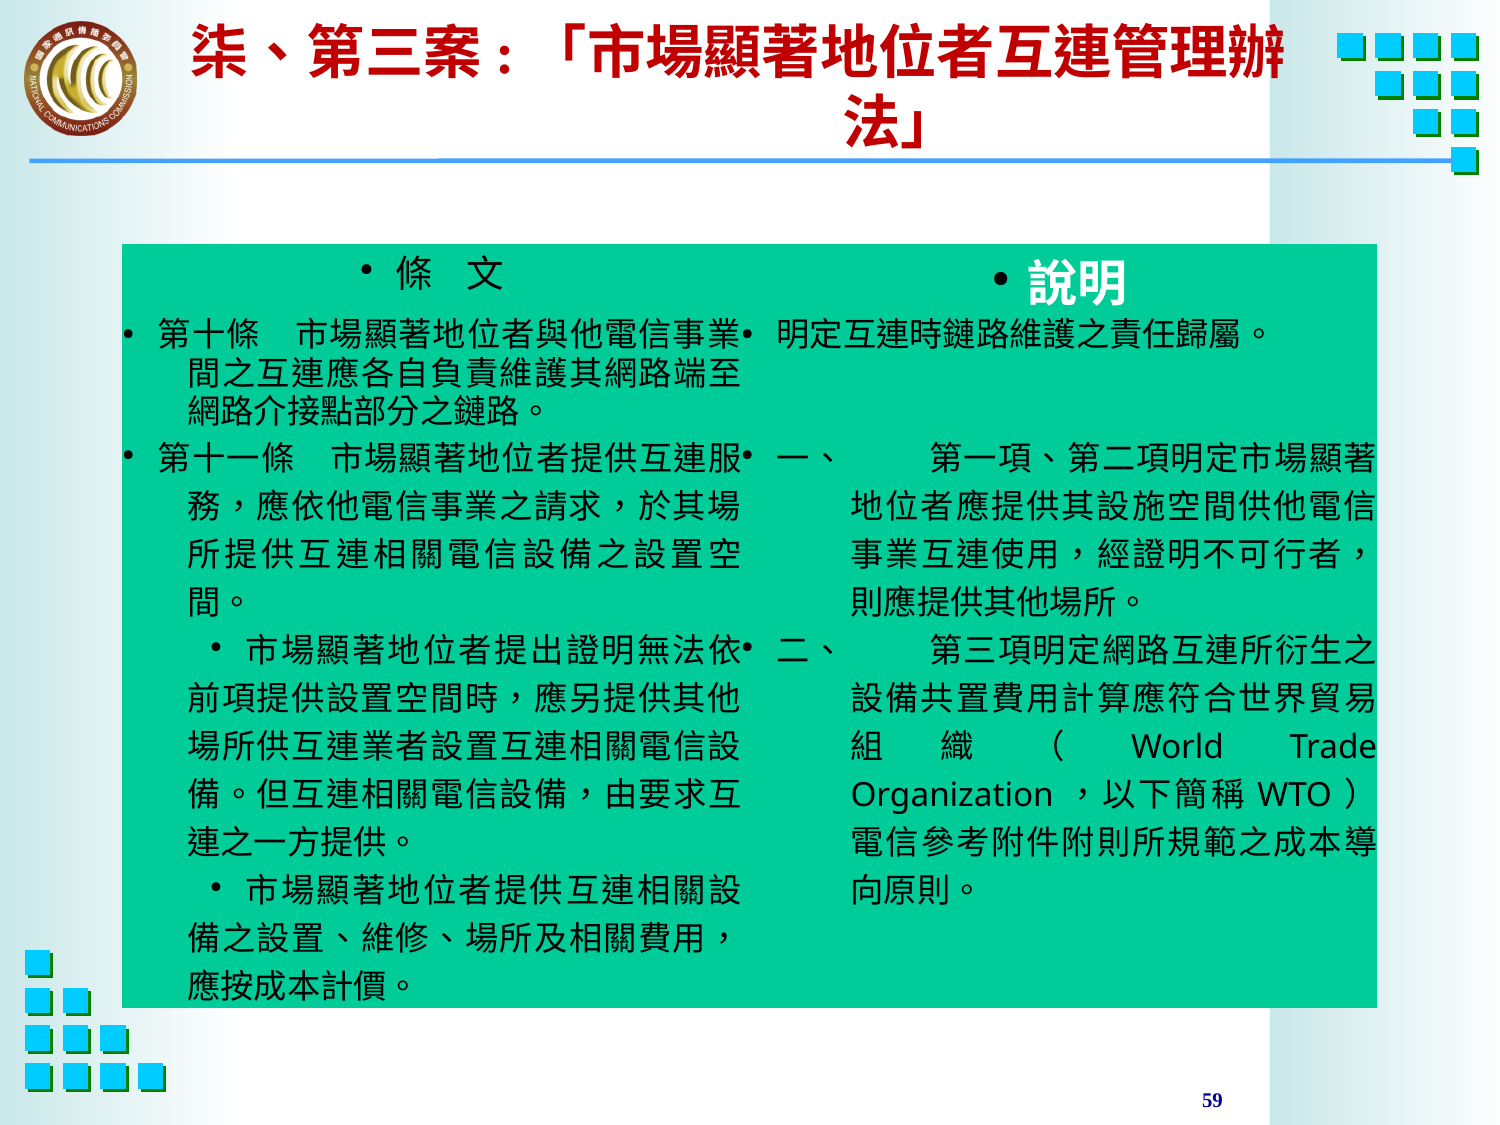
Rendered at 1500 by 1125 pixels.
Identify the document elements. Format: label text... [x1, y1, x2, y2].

table_cell 第十條 市場顯著地位者與他電信事業間之互連應各自負責維護其網路端至網路介接點部分之鏈路。 [122, 316, 741, 432]
table_cell 第十一條 市場顯著地位者提供互連服務，應依他電信事業之請求，於其場所提供互連相關電信設備之設置空間。 市場顯著地位者提出證明無法依前項提供設置空間時，應另提供其他場所供互連業者設置互連相關電信設備。但互連相關電信設備，由要求互連之一方提供。 市場顯著地位者提供互連相關設備之設置、維修、場所及相關費用，應按成本計價。 [122, 432, 741, 1008]
table_cell 明定互連時鏈路維護之責任歸屬。 [741, 316, 1377, 432]
title 柒、第三案:「市場顯著地位者互連管理辦法」 [123, 7, 1353, 161]
table_header 條 文 [122, 244, 741, 316]
table_header 說明 [741, 244, 1377, 316]
table_cell 一、 第一項、第二項明定市場顯著地位者應提供其設施空間供他電信事業互連使用，經證明不可行者，則應提供其他場所。 二、 第三項明定網路互連所衍生之設備共置費用計算應符合世界貿易組織（World Trade Organization，以下簡稱WTO）電信參考附件附則所規範之成本導向原則。 [741, 432, 1377, 1008]
